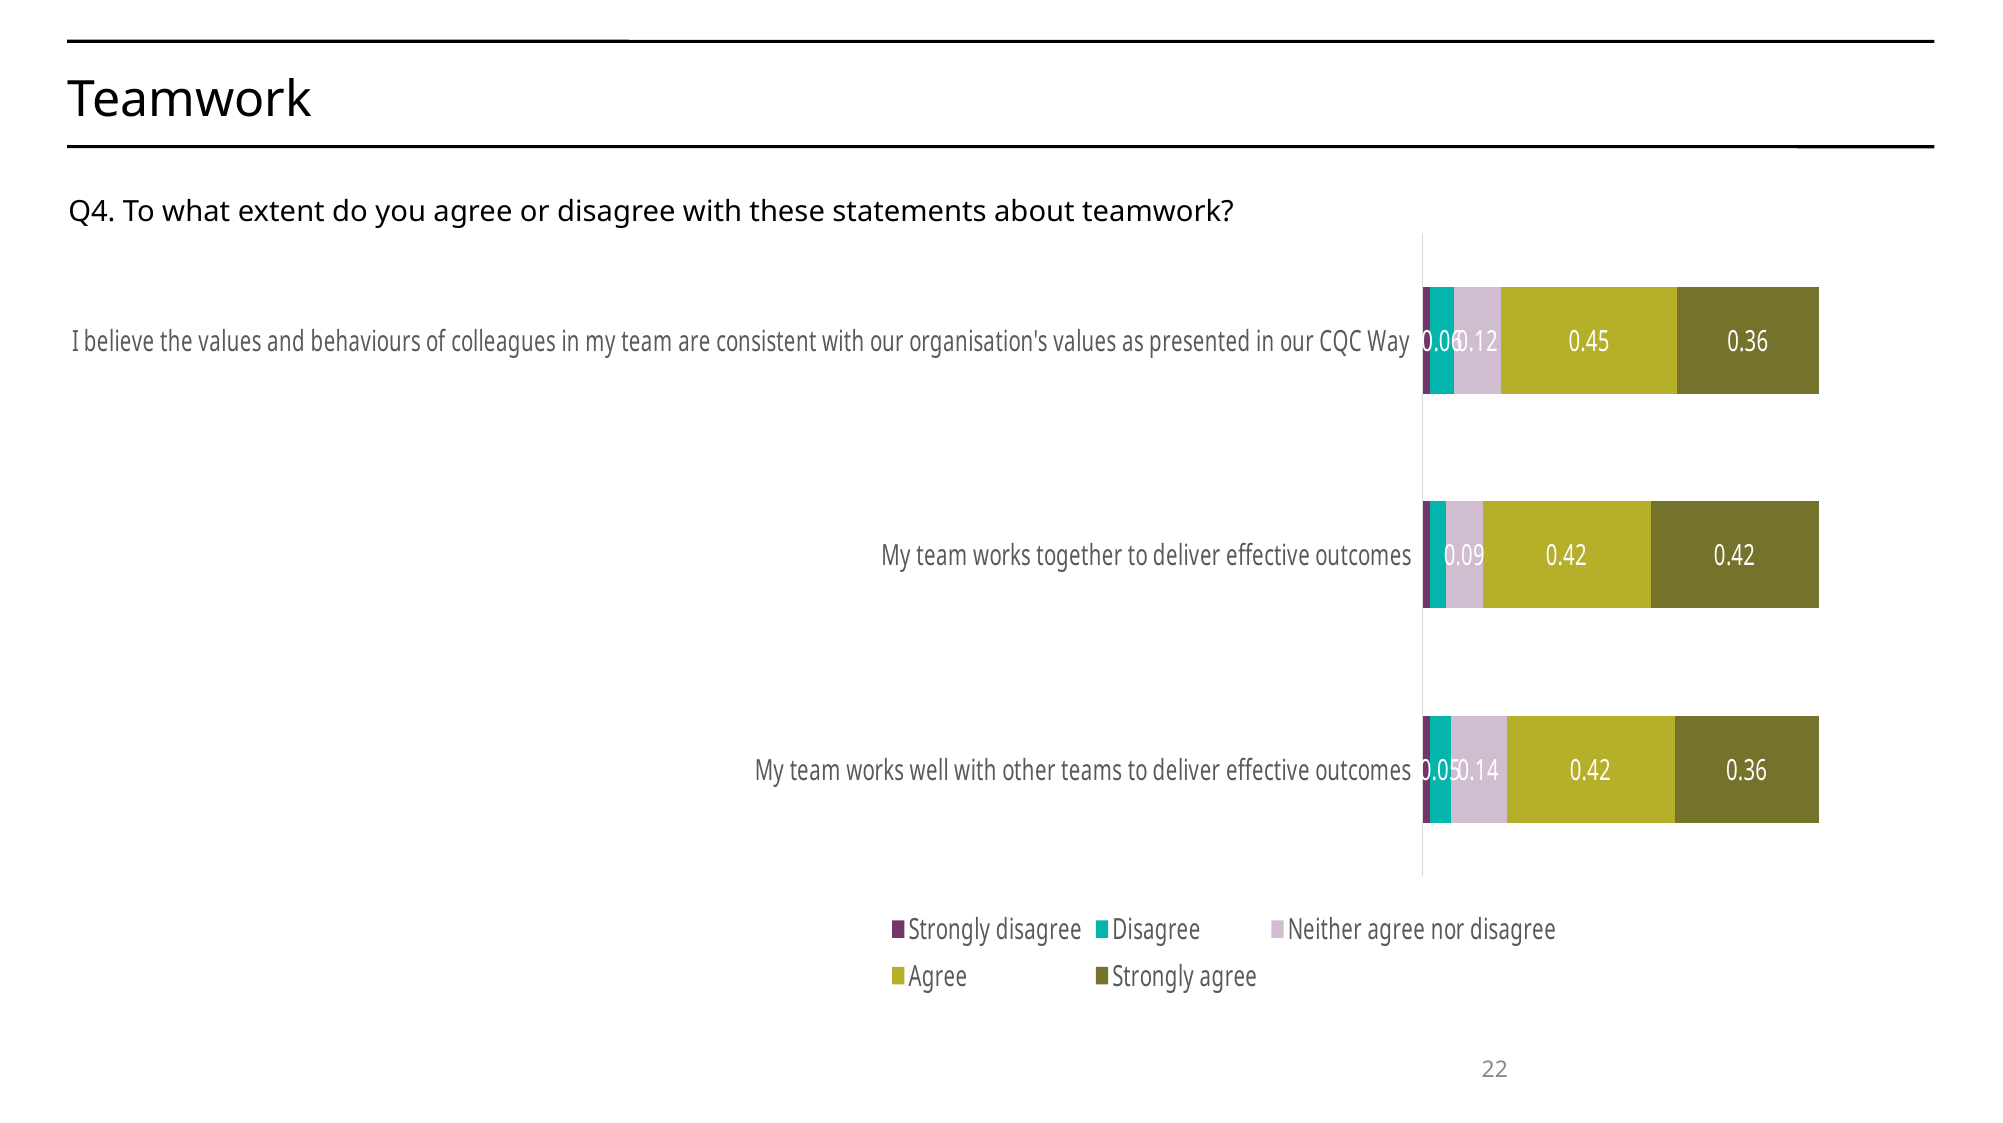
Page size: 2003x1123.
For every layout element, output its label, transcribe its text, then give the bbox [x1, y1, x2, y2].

text_box Q4. To what extent do you agree or disagree with these statements about teamwork? [68, 184, 1586, 227]
title Teamwork [67, 48, 1936, 136]
text_box 22 [1466, 1039, 1934, 1100]
chart [72, 217, 1844, 1003]
